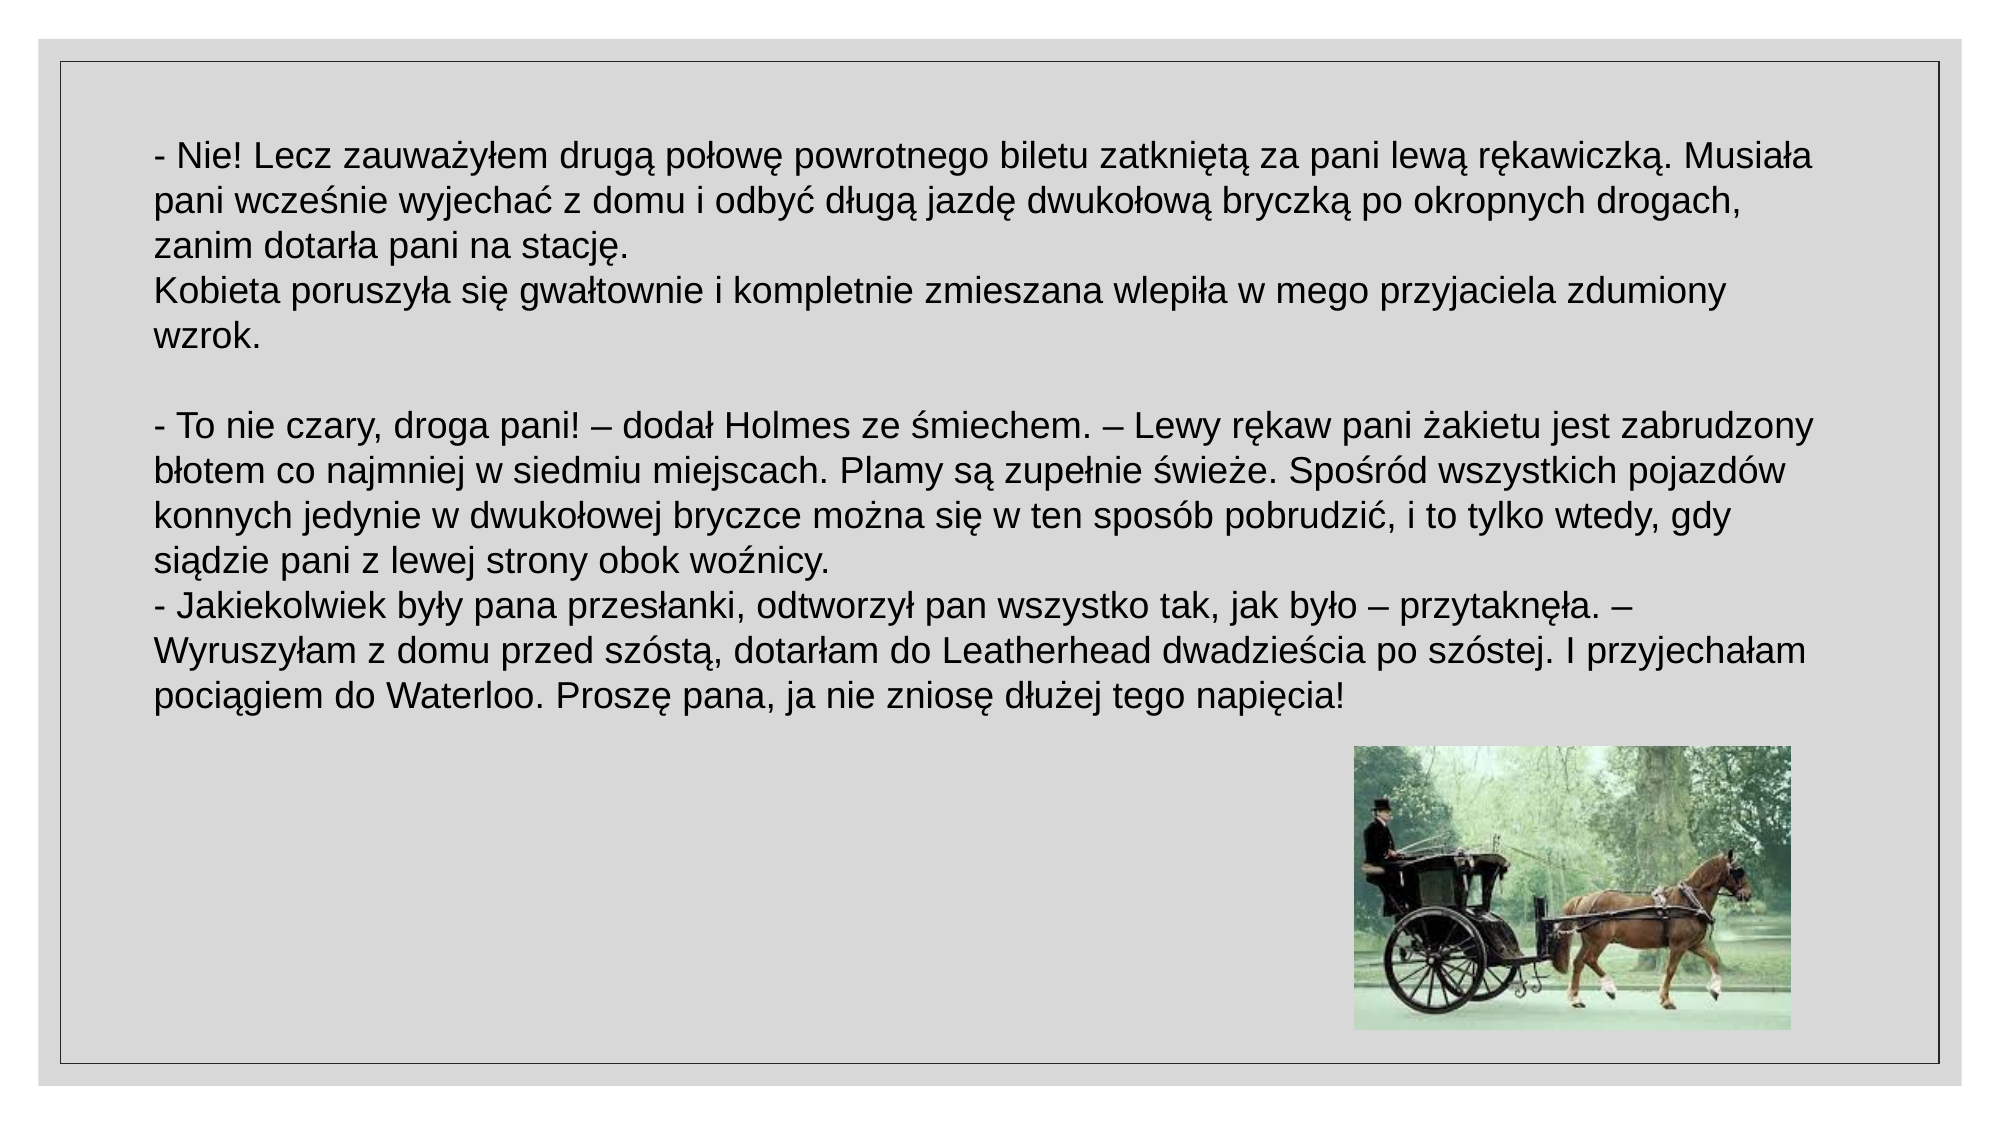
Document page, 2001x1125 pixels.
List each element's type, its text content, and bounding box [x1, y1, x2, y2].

text_box - Nie! Lecz zauważyłem drugą połowę powrotnego biletu zatkniętą za pani lewą rękawiczką. Musiała pani wcześnie wyjechać z domu i odbyć długą jazdę dwukołową bryczką po okropnych drogach, zanim dotarła pani na stację. Kobieta poruszyła się gwałtownie i kompletnie zmieszana wlepiła w mego przyjaciela zdumiony wzrok. - To nie czary, droga pani! – dodał Holmes ze śmiechem. – Lewy rękaw pani żakietu jest zabrudzony błotem co najmniej w siedmiu miejscach. Plamy są zupełnie świeże. Spośród wszystkich pojazdów konnych jedynie w dwukołowej bryczce można się w ten sposób pobrudzić, i to tylko wtedy, gdy siądzie pani z lewej strony obok woźnicy. - Jakiekolwiek były pana przesłanki, odtworzył pan wszystko tak, jak było – przytaknęła. – Wyruszyłam z domu przed szóstą, dotarłam do Leatherhead dwadzieścia po szóstej. I przyjechałam pociągiem do Waterloo. Proszę pana, ja nie zniosę dłużej tego napięcia! [138, 123, 1853, 768]
picture [1354, 746, 1791, 1030]
